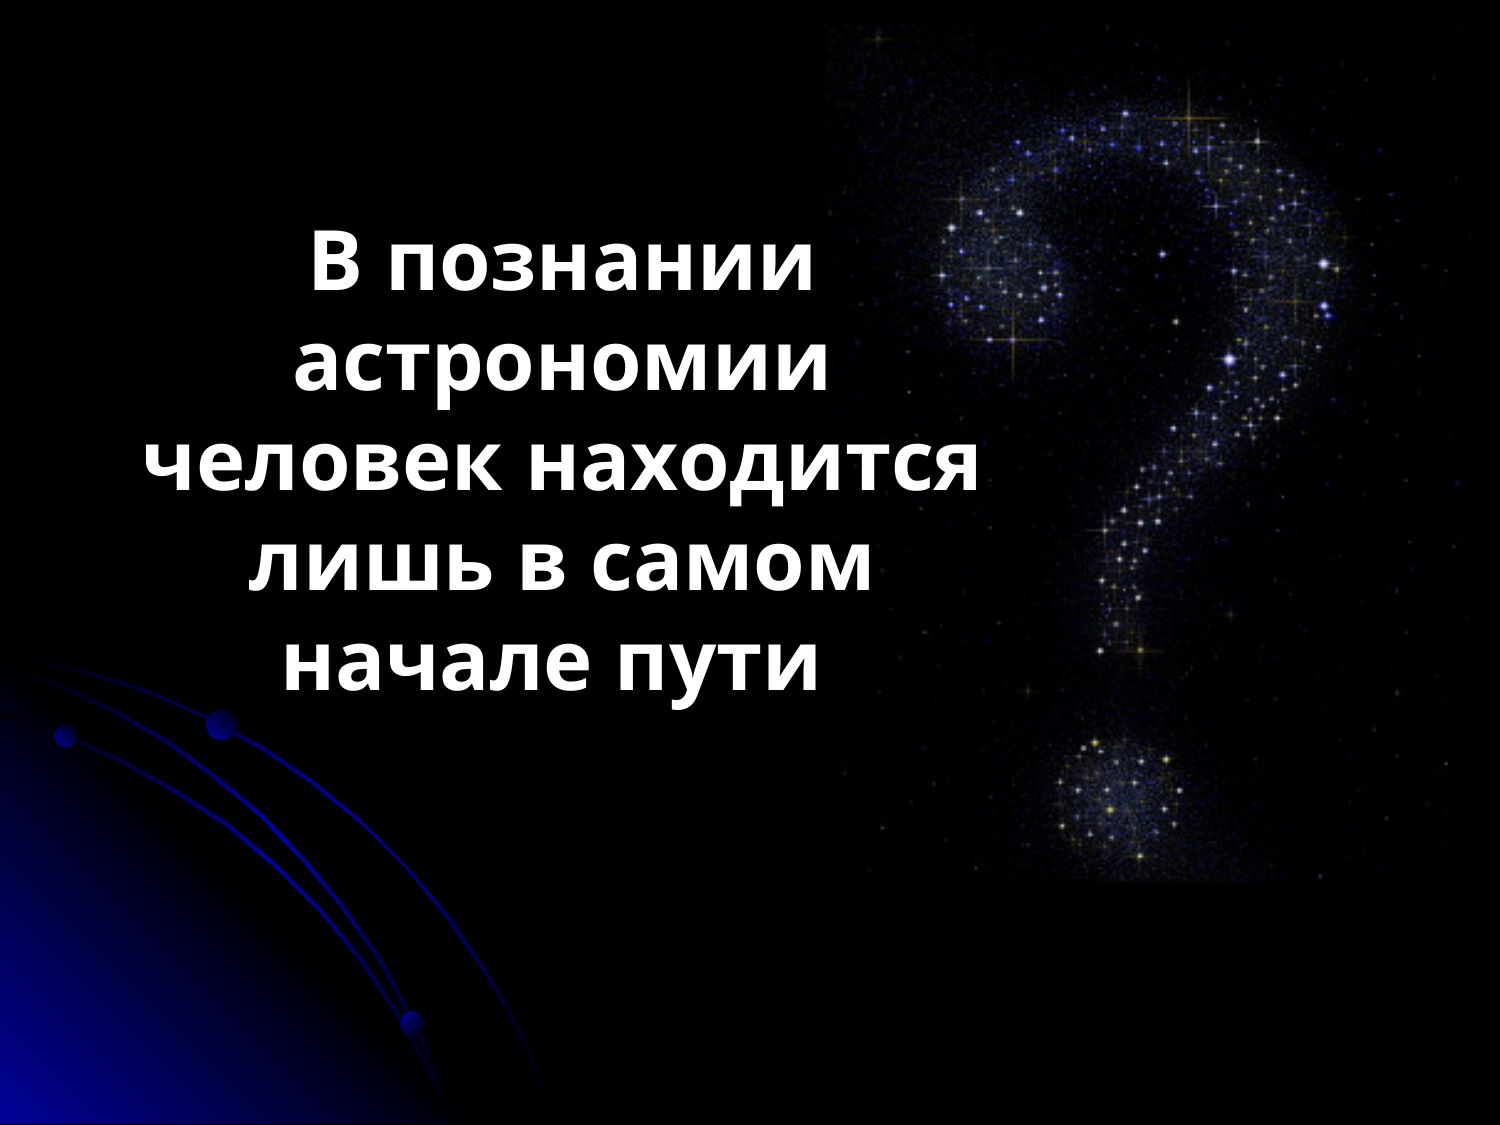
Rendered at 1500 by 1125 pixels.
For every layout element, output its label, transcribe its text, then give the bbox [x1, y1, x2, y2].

text_box В познании астрономии человек находится лишь в самом начале пути [99, 199, 1026, 944]
picture [825, 24, 1471, 882]
